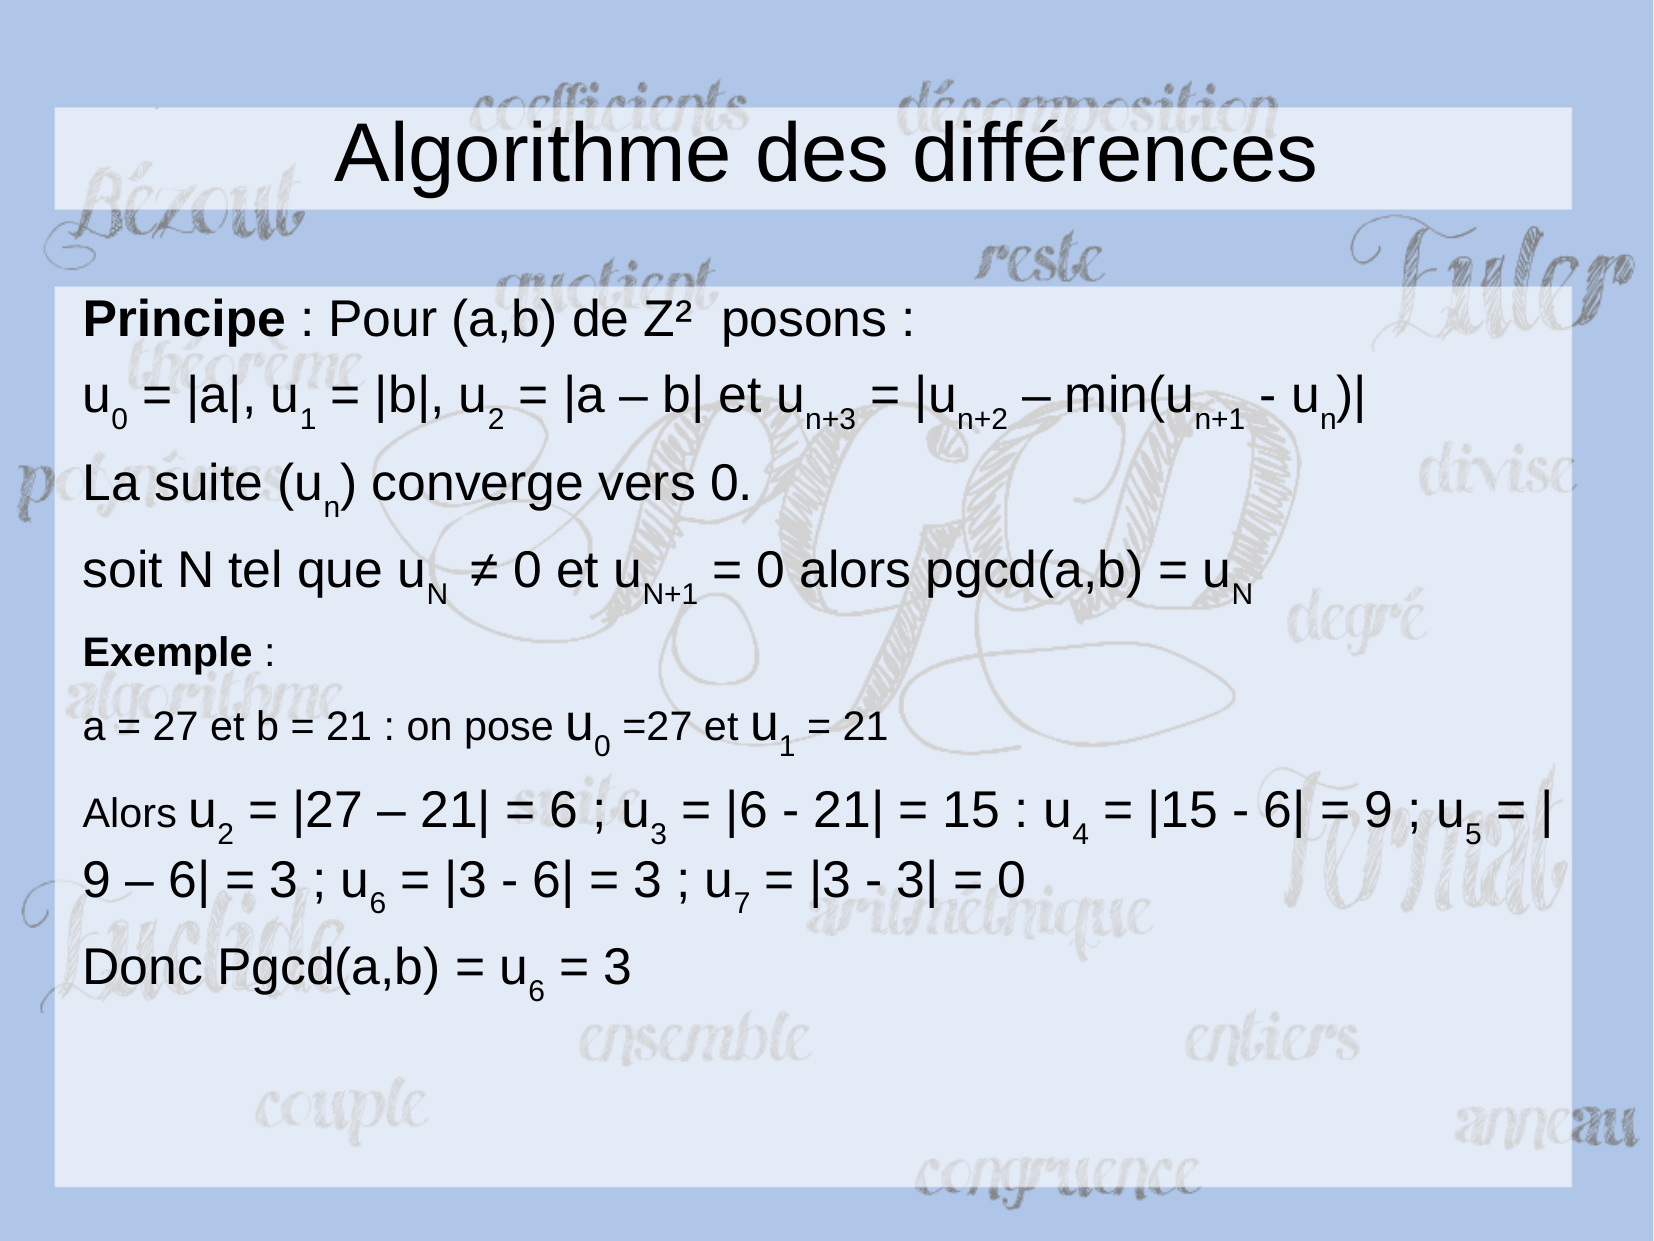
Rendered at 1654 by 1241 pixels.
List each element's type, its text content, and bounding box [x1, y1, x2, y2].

picture [0, 0, 1654, 1241]
title Algorithme des différences [82, 49, 1571, 257]
list Principe : Pour (a,b) de Z² posons : u0 = |a|, u1 = |b|, u2 = |a – b| et un+3 = |un+2 – min(un+1 - un)| La suite (un) converge vers 0. soit N tel que uN ≠ 0 et uN+1 = 0 alors pgcd(a,b) = uN Exemple : a = 27 et b = 21 : on pose u0 =27 et u1 = 21 Alors u2 = |27 – 21| = 6 ; u3 = |6 - 21| = 15 : u4 = |15 - 6| = 9 ; u5 = |9 – 6| = 3 ; u6 = |3 - 6| = 3 ; u7 = |3 - 3| = 0 Donc Pgcd(a,b) = u6 = 3 [82, 290, 1571, 1010]
